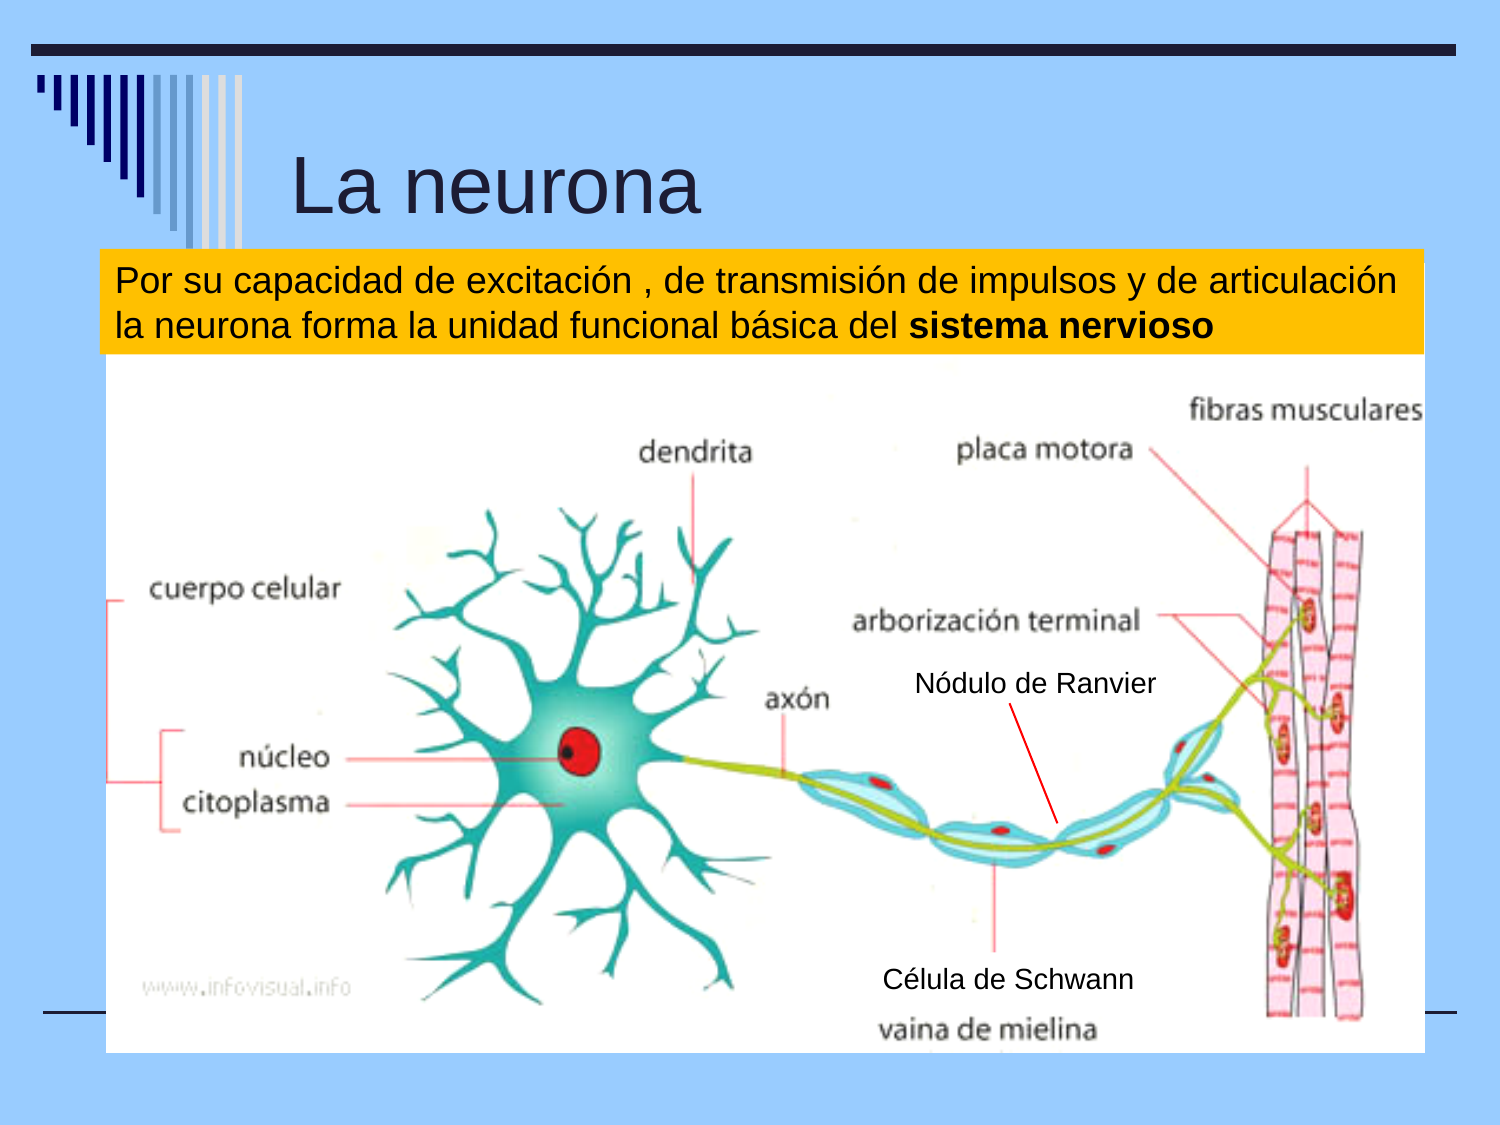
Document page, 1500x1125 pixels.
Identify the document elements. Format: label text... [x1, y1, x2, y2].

text_box Por su capacidad de excitación , de transmisión de impulsos y de articulación la neurona forma la unidad funcional básica del sistema nervioso [99, 248, 1425, 355]
text_box Célula de Schwann [867, 952, 1150, 1003]
text_box [106, 355, 1425, 1053]
text_box Nódulo de Ranvier [899, 656, 1172, 708]
title La neurona [275, 75, 1426, 288]
